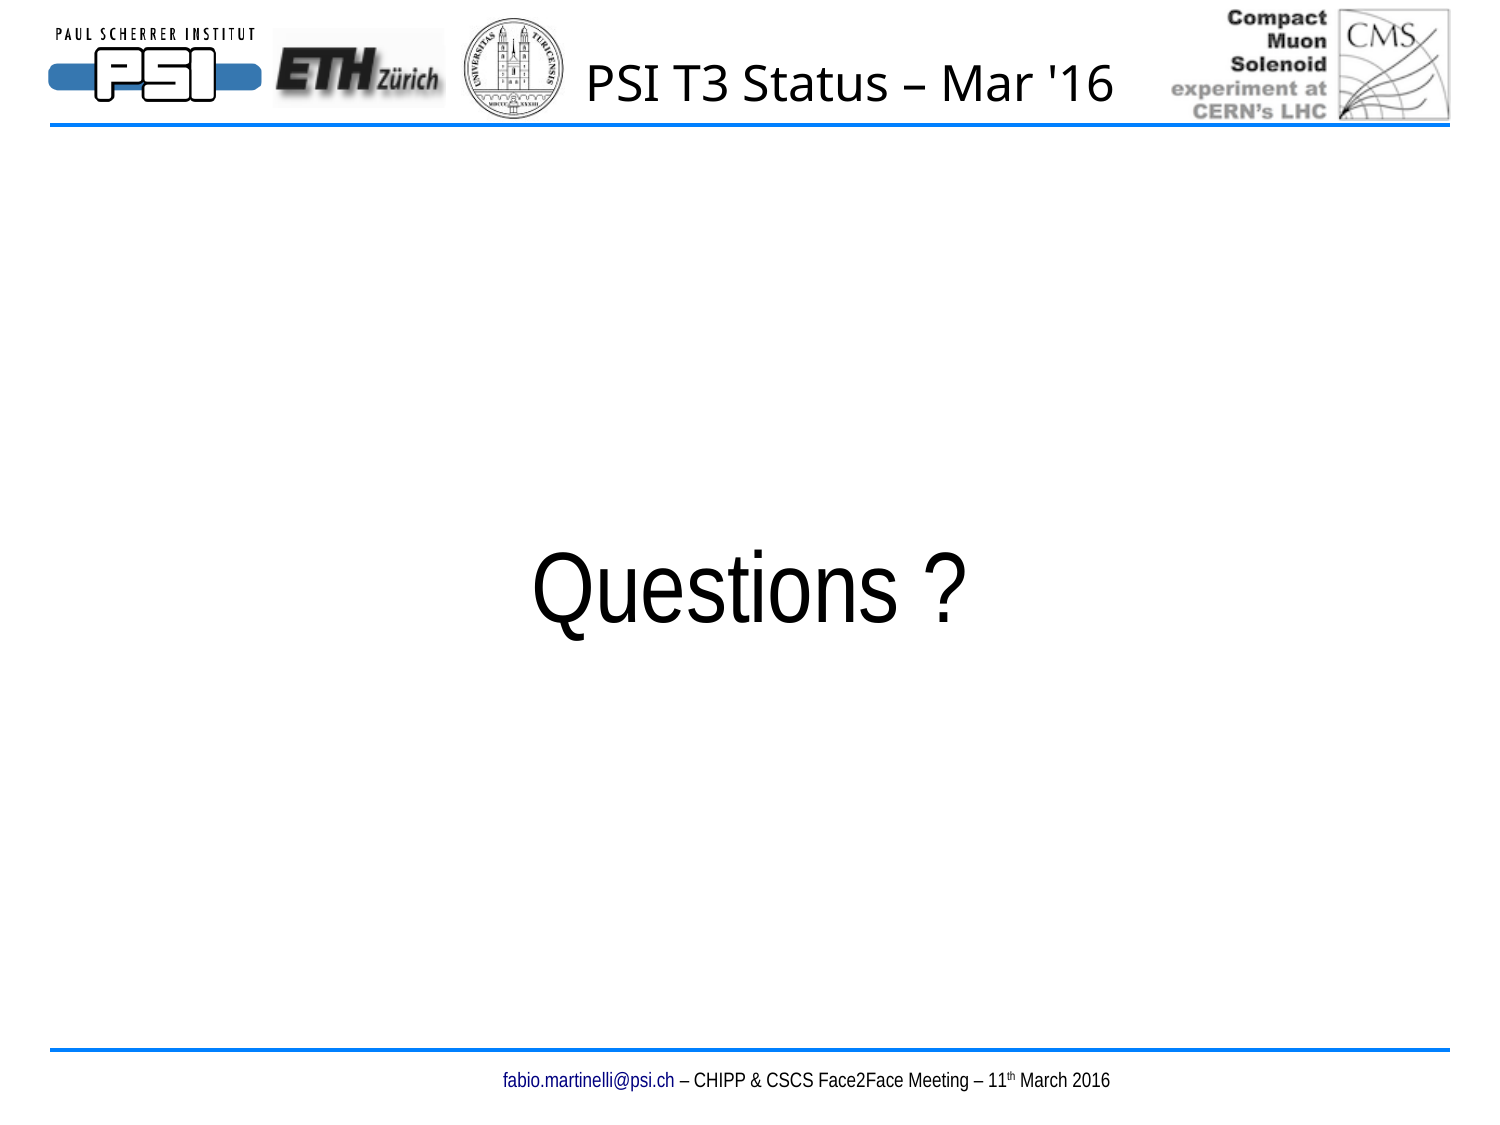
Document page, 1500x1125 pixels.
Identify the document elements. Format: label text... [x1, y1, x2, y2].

picture [1170, 8, 1451, 121]
picture [37, 12, 446, 113]
title Questions ? [0, 387, 1500, 898]
picture [461, 17, 565, 122]
